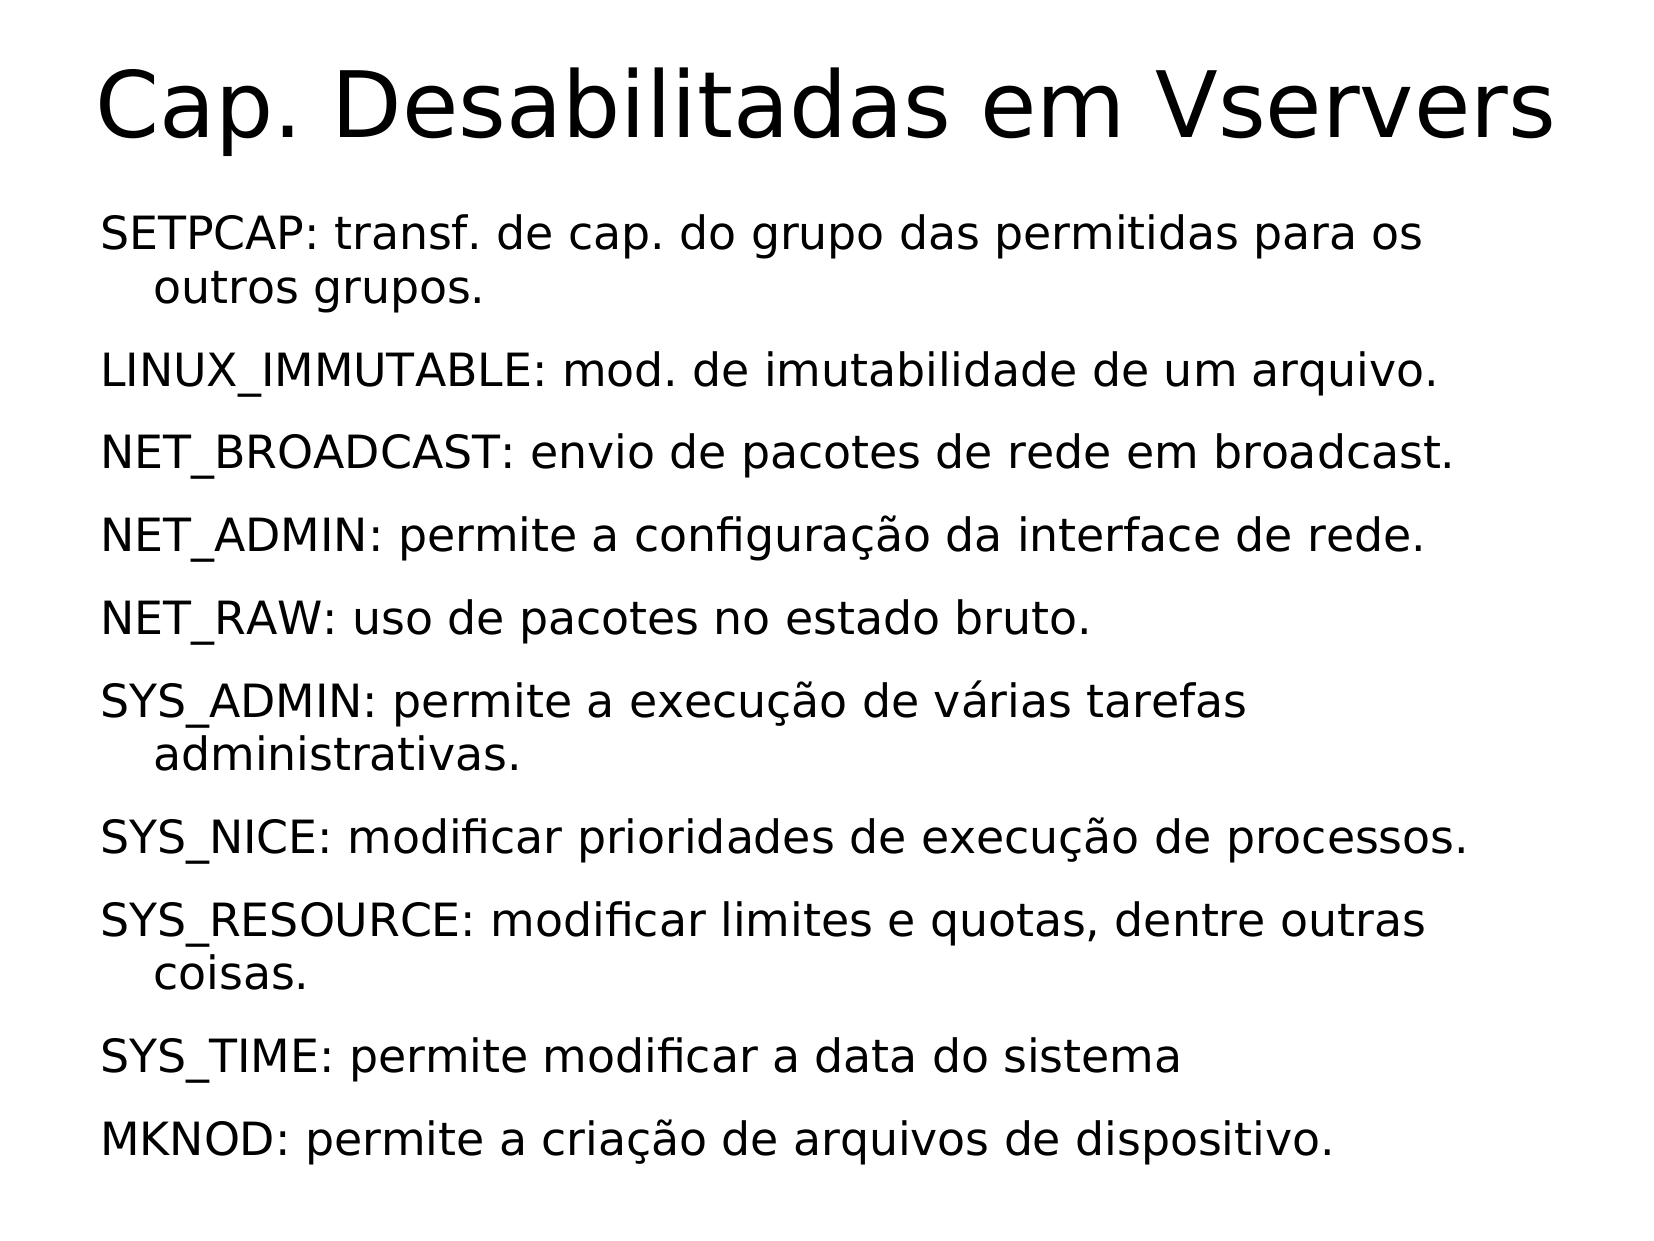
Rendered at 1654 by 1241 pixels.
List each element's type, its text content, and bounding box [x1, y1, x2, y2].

list SETPCAP: transf. de cap. do grupo das permitidas para os outros grupos. LINUX_IMMUTABLE: mod. de imutabilidade de um arquivo. NET_BROADCAST: envio de pacotes de rede em broadcast. NET_ADMIN: permite a configuração da interface de rede. NET_RAW: uso de pacotes no estado bruto. SYS_ADMIN: permite a execução de várias tarefas administrativas. SYS_NICE: modificar prioridades de execução de processos. SYS_RESOURCE: modificar limites e quotas, dentre outras coisas. SYS_TIME: permite modificar a data do sistema MKNOD: permite a criação de arquivos de dispositivo. [82, 207, 1571, 1166]
title Cap. Desabilitadas em Vservers [82, 2, 1571, 207]
